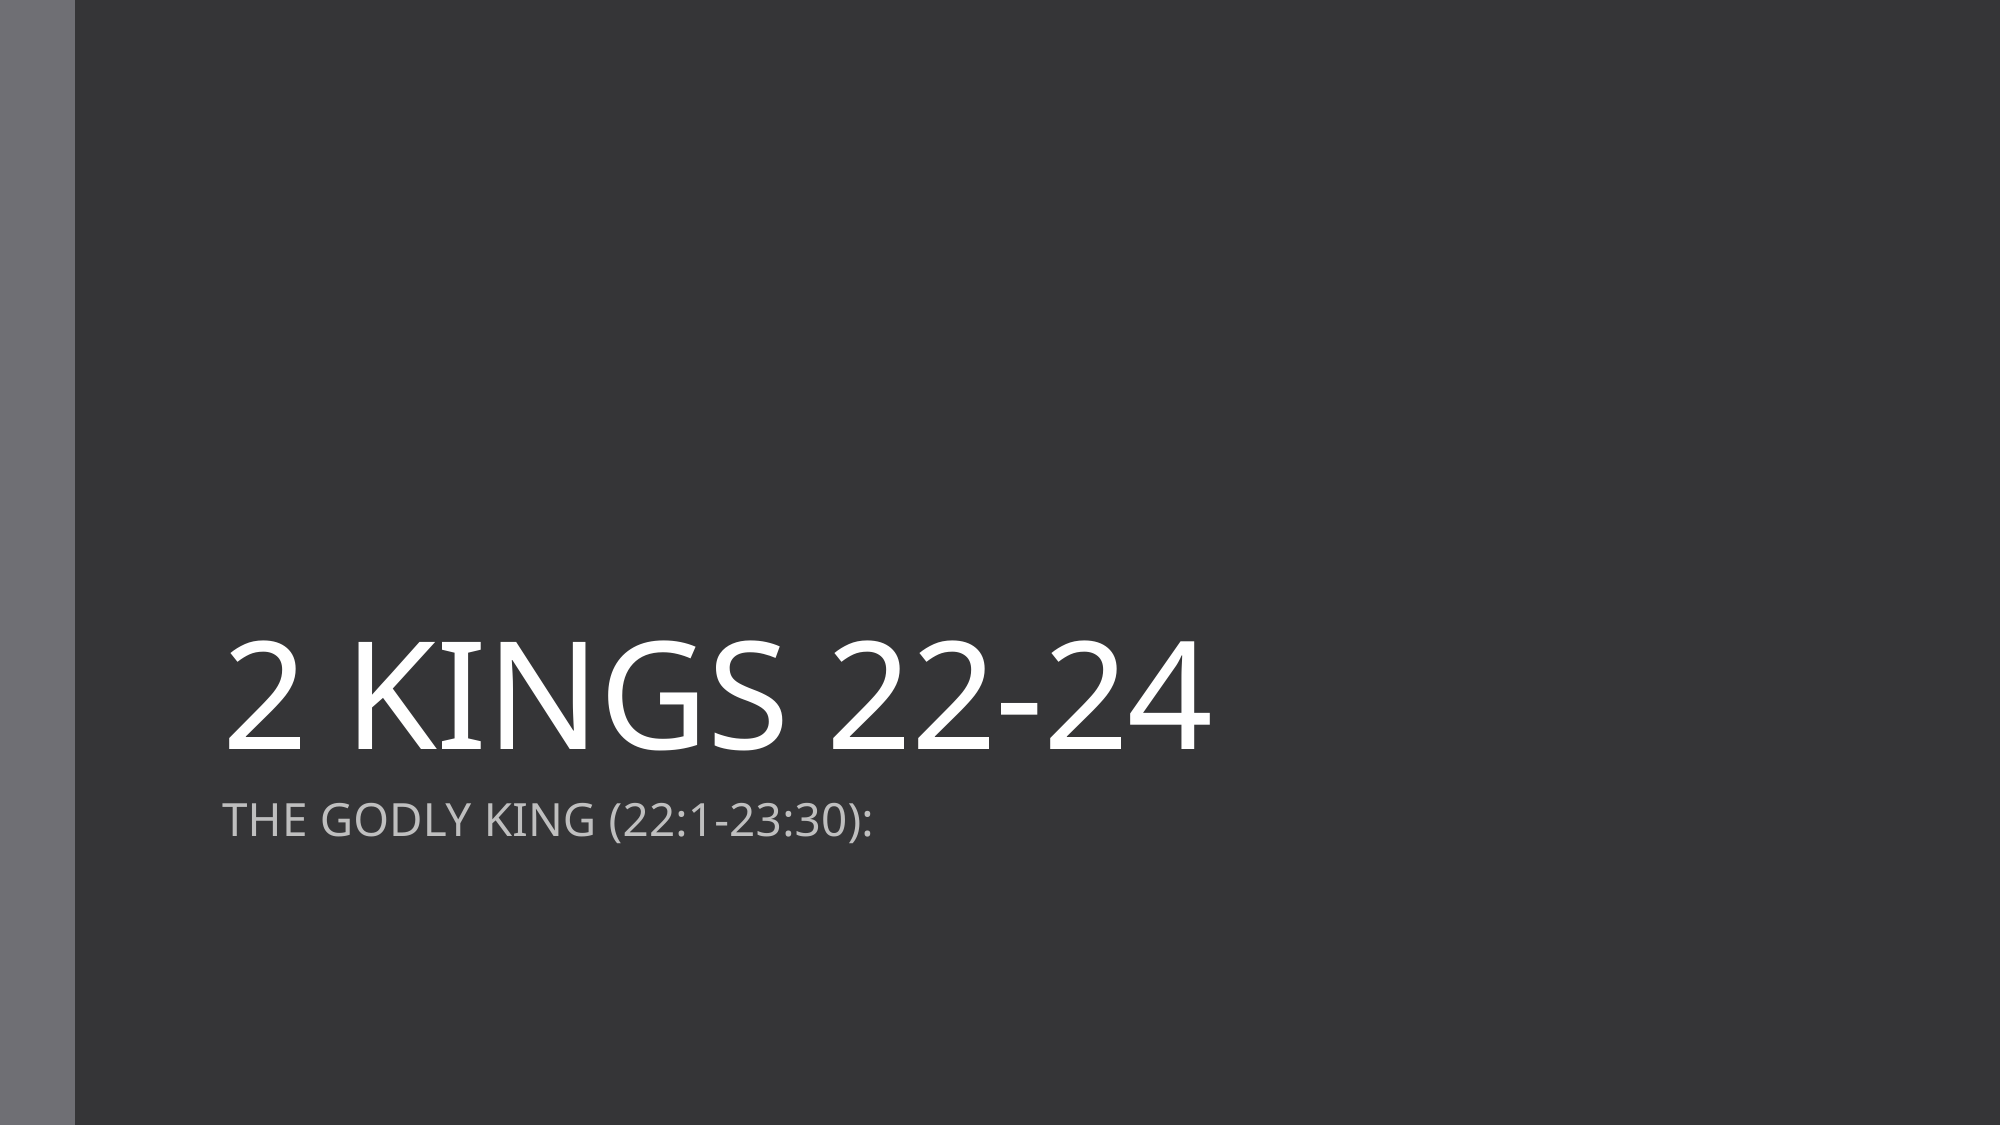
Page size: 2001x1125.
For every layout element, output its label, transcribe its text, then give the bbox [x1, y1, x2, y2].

subtitle THE GODLY KING (22:1-23:30): [206, 787, 1752, 1066]
title 2 KINGS 22-24 [206, 124, 1752, 787]
